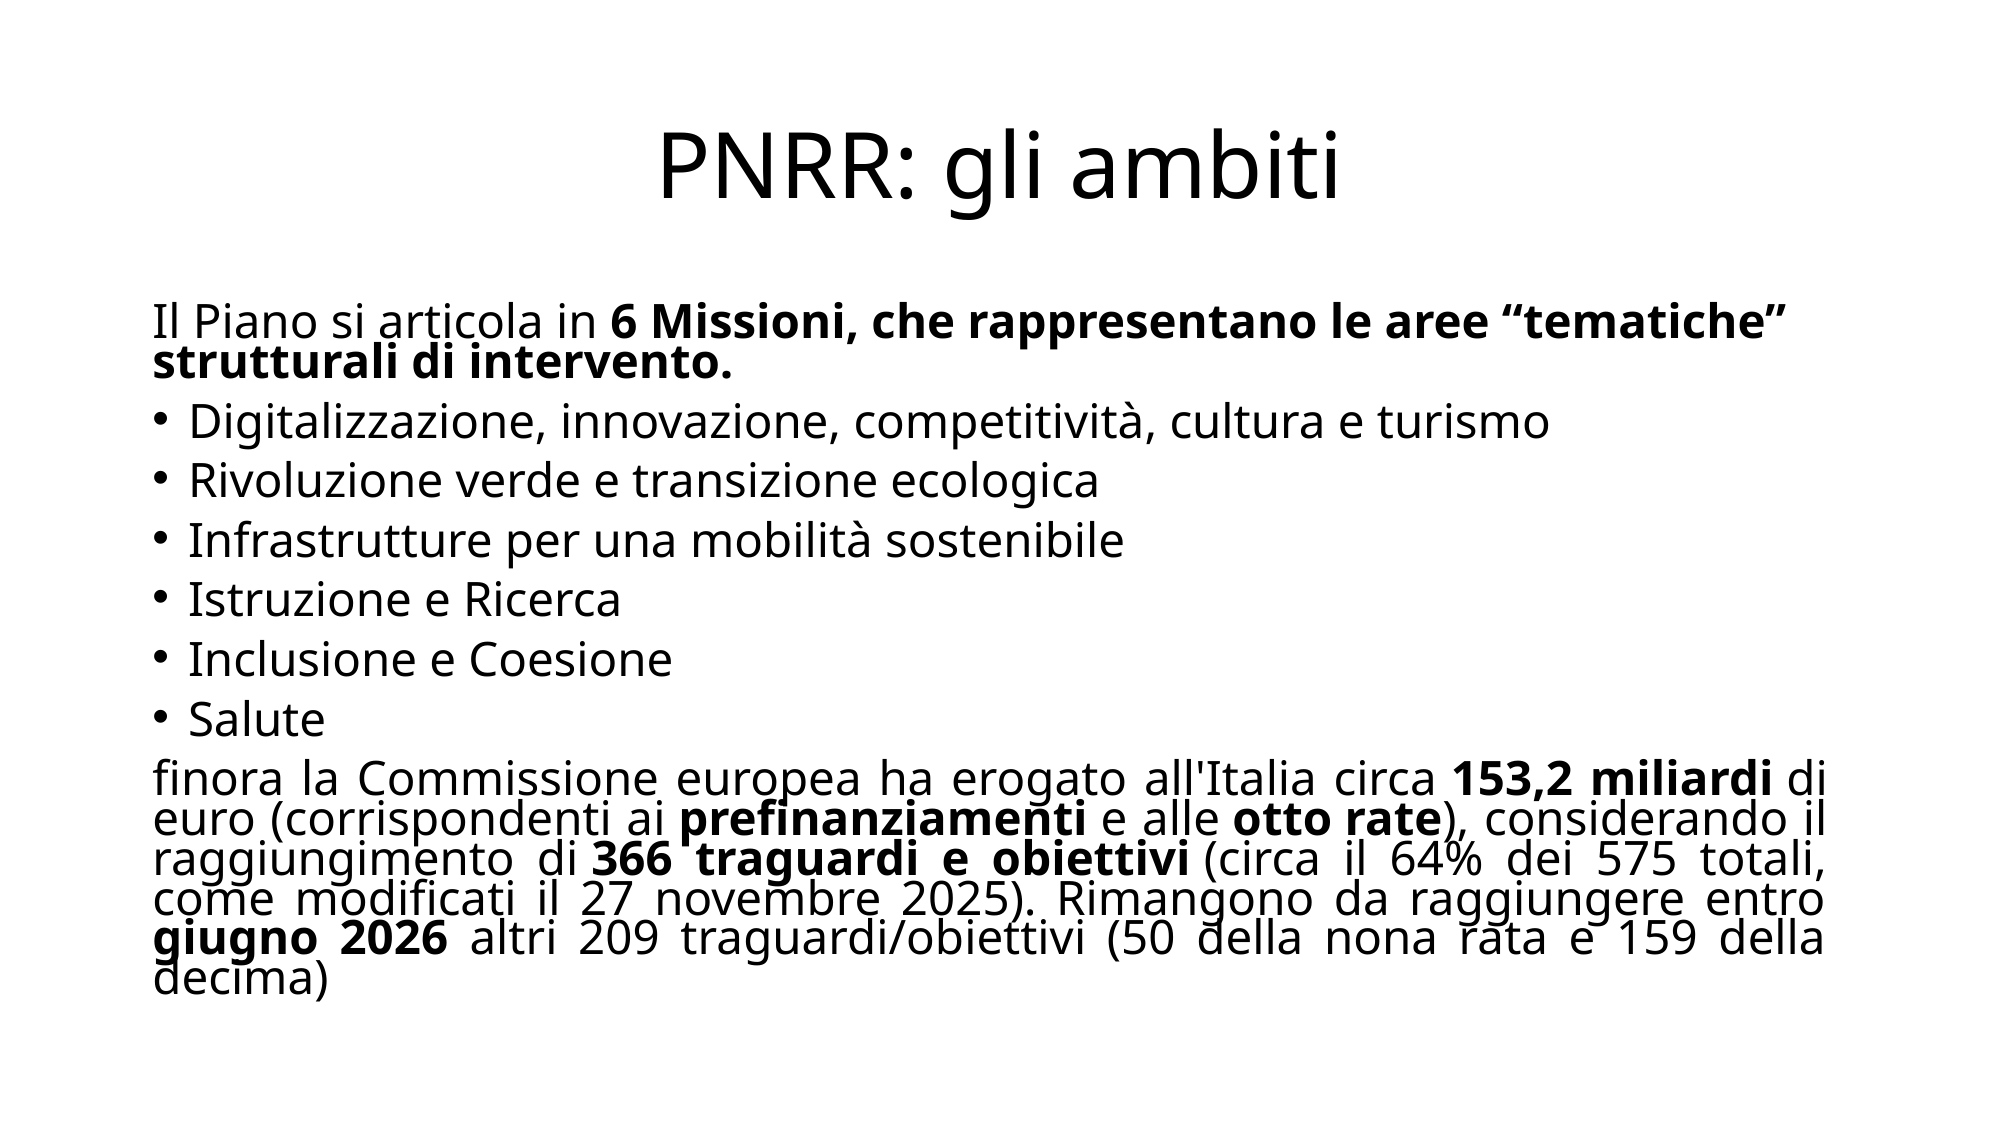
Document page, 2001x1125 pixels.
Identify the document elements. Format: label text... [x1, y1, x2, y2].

title PNRR: gli ambiti [137, 59, 1863, 278]
list Il Piano si articola in 6 Missioni, che rappresentano le aree “tematiche” strutturali di intervento. Digitalizzazione, innovazione, competitività, cultura e turismo Rivoluzione verde e transizione ecologica Infrastrutture per una mobilità sostenibile Istruzione e Ricerca Inclusione e Coesione Salute finora la Commissione europea ha erogato all'Italia circa 153,2 miliardi di euro (corrispondenti ai prefinanziamenti e alle otto rate), considerando il raggiungimento di 366 traguardi e obiettivi (circa il 64% dei 575 totali, come modificati il 27 novembre 2025). Rimangono da raggiungere entro giugno 2026 altri 209 traguardi/obiettivi (50 della nona rata e 159 della decima) [137, 299, 1863, 1014]
